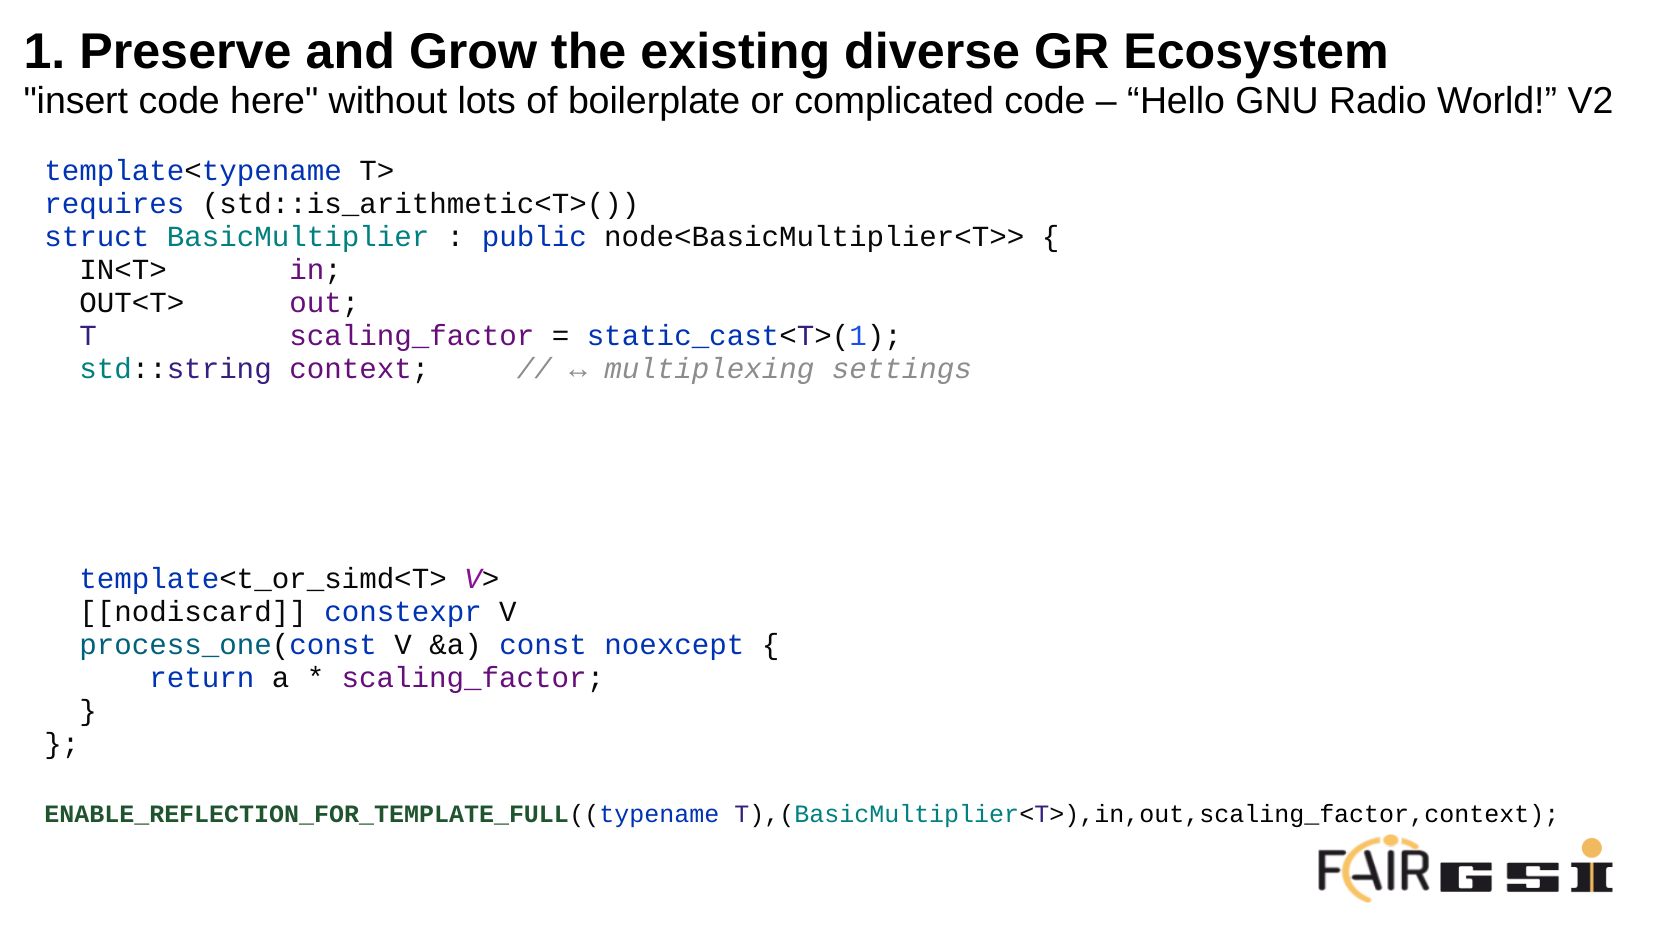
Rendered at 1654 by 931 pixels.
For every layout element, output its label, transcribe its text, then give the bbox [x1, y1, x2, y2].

title 1. Preserve and Grow the existing diverse GR Ecosystem "insert code here" without lots of boilerplate or complicated code – “Hello GNU Radio World!” V2 [23, 5, 1638, 139]
list template<typename T> requires (std::is_arithmetic<T>()) struct BasicMultiplier : public node<BasicMultiplier<T>> { IN<T> in; OUT<T> out; T scaling_factor = static_cast<T>(1); std::string context; // ↔ multiplexing settings template<t_or_simd<T> V> [[nodiscard]] constexpr V process_one(const V &a) const noexcept { return a * scaling_factor; } }; ENABLE_REFLECTION_FOR_TEMPLATE_FULL((typename T),(BasicMultiplier<T>),in,out,scaling_factor,context); [44, 156, 1610, 827]
picture [1439, 836, 1615, 895]
picture [1318, 833, 1430, 904]
